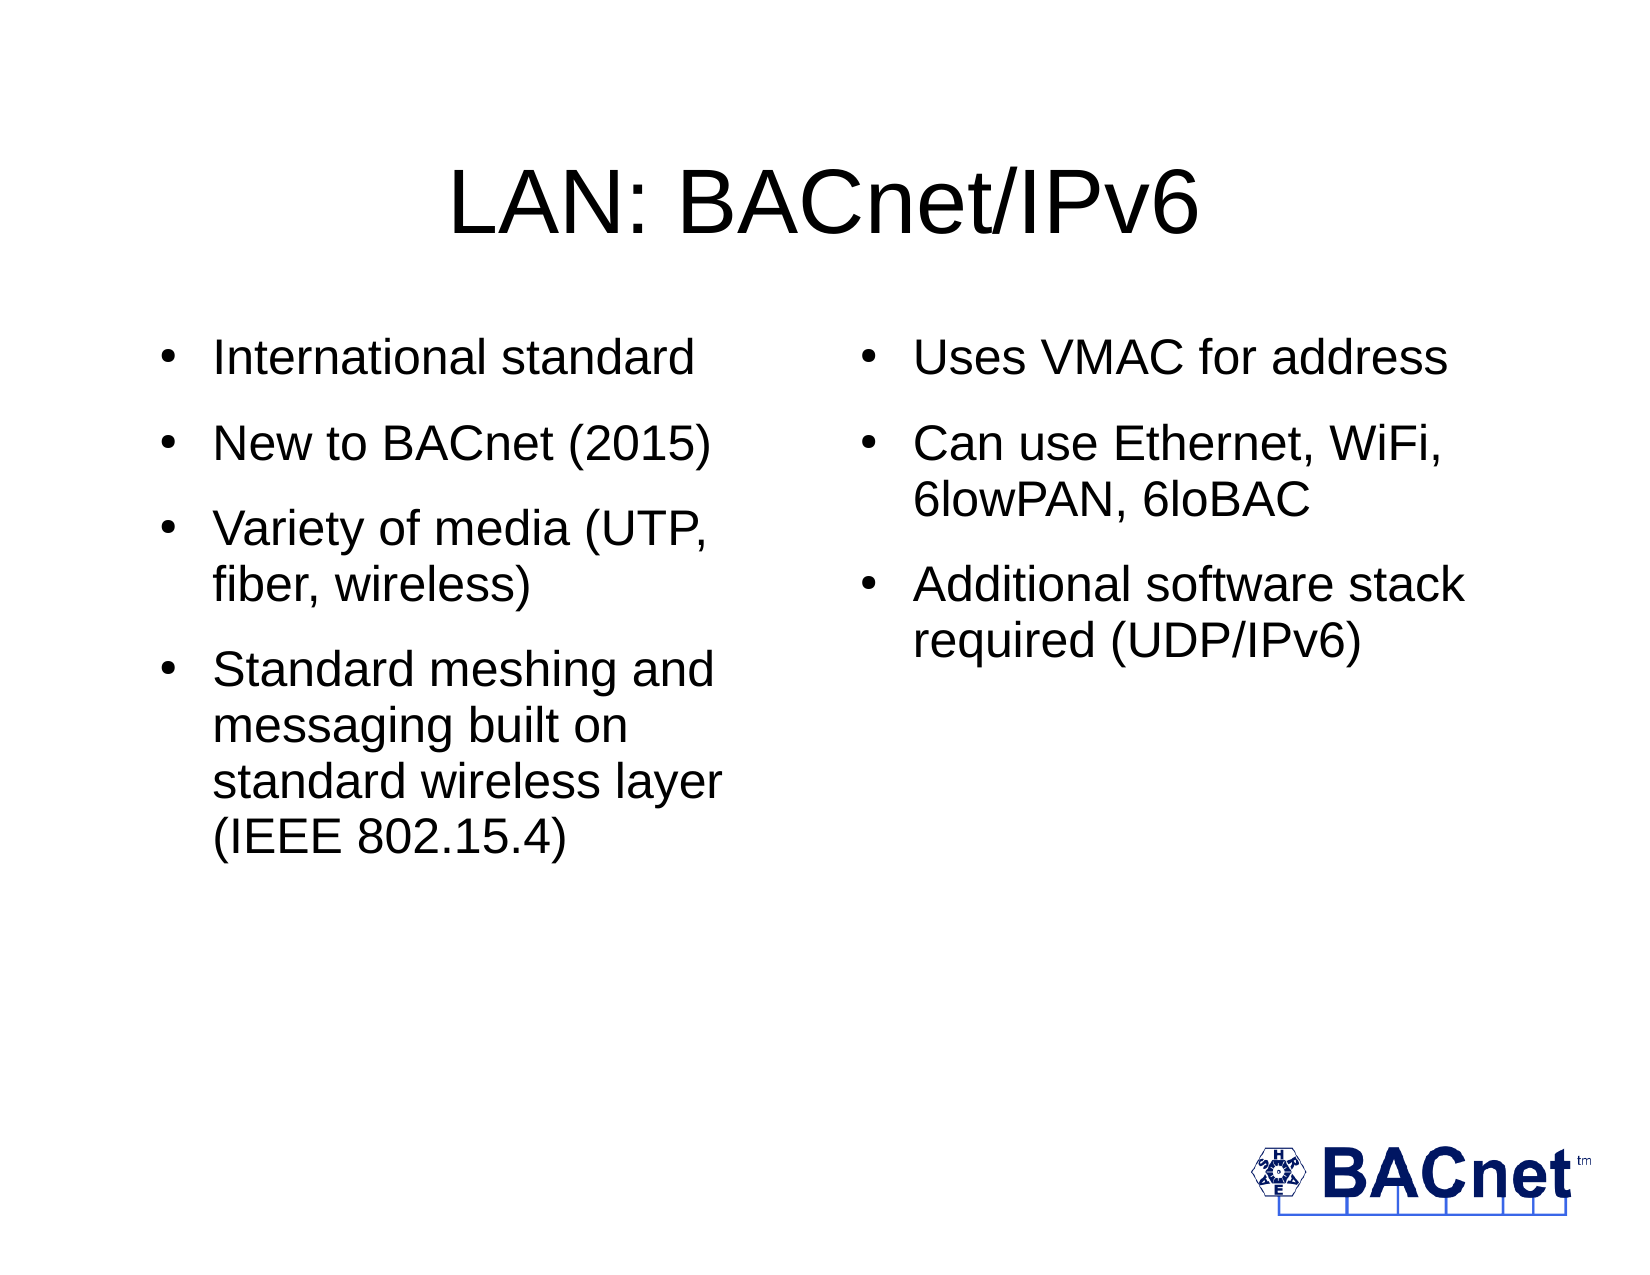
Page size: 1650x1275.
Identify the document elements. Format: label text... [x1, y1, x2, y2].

list International standard New to BACnet (2015) Variety of media (UTP, fiber, wireless) Standard meshing and messaging built on standard wireless layer (IEEE 802.15.4) [141, 329, 815, 1079]
title LAN: BACnet/IPv6 [135, 112, 1515, 291]
list Uses VMAC for address Can use Ethernet, WiFi, 6lowPAN, 6loBAC Additional software stack required (UDP/IPv6) [842, 329, 1515, 1079]
picture [1251, 1146, 1591, 1216]
